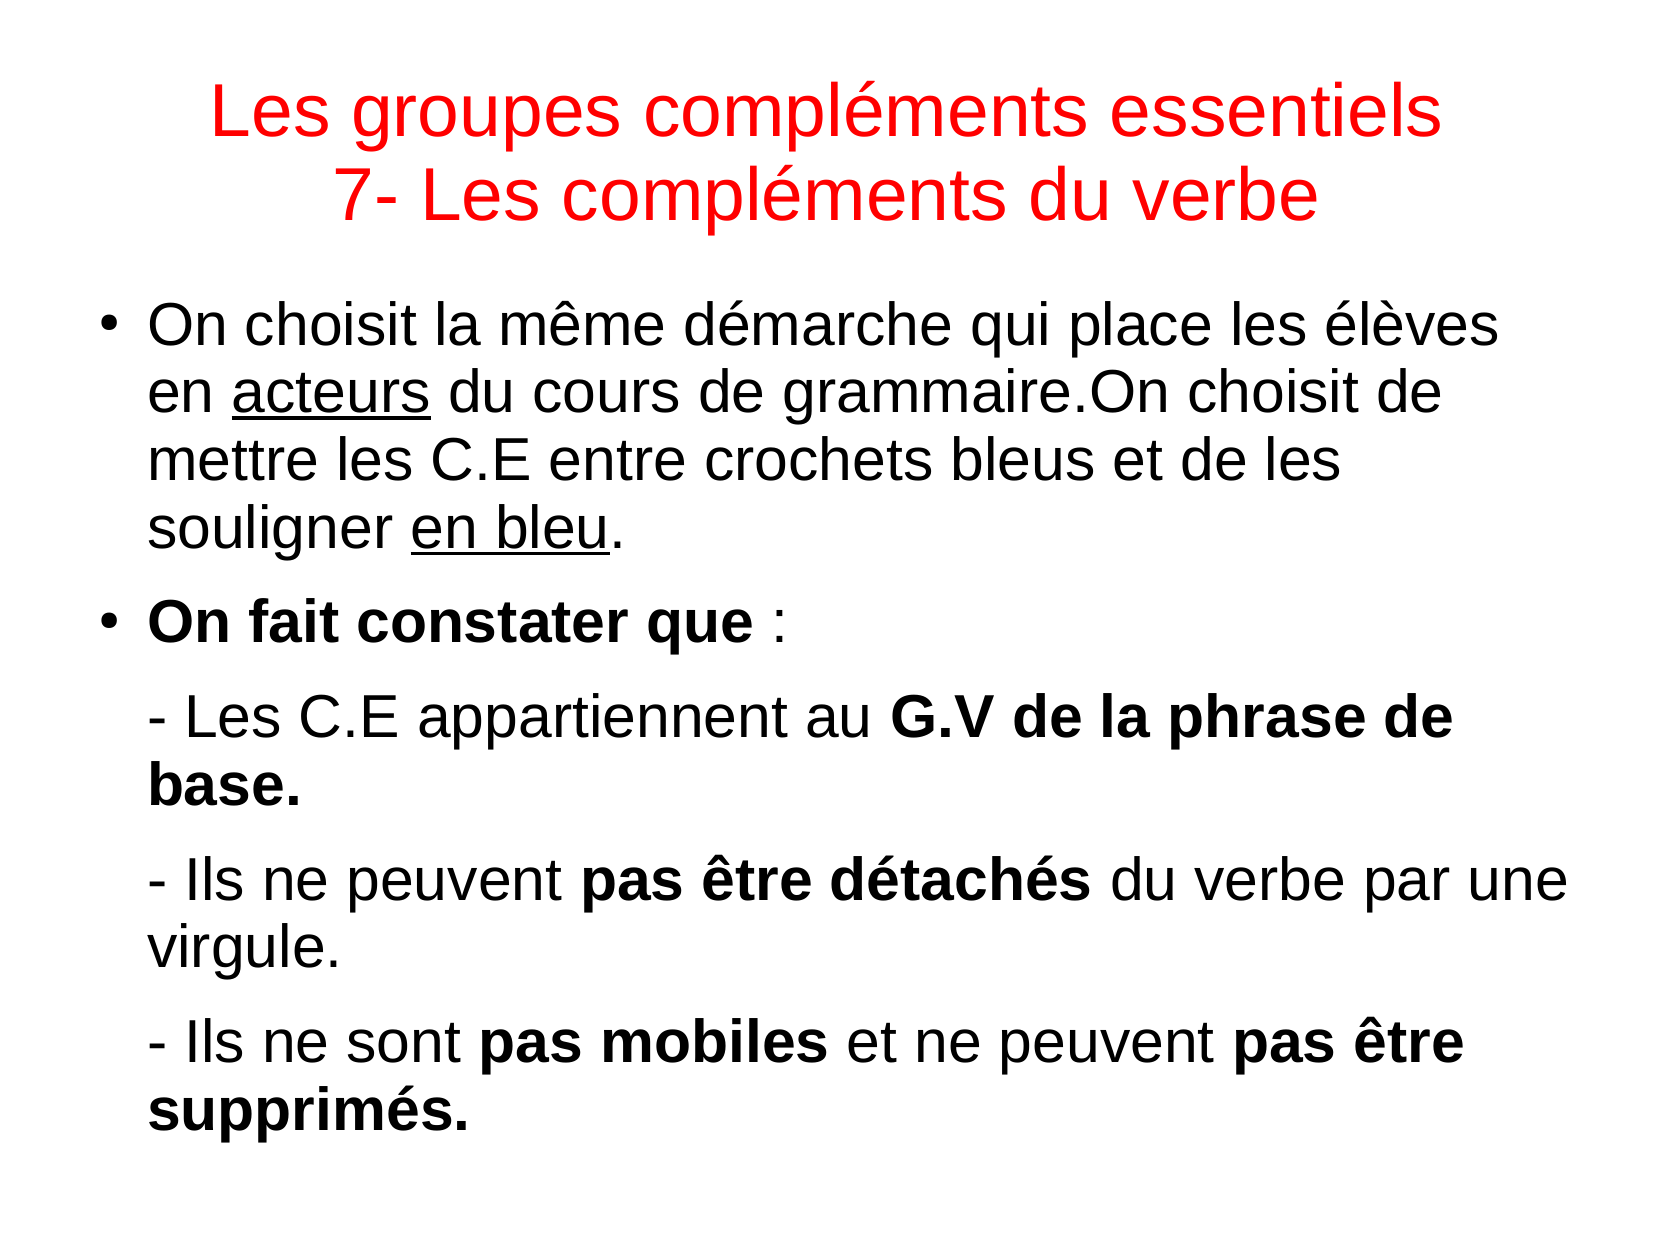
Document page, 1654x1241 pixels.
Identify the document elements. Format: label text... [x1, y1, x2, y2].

list On choisit la même démarche qui place les élèves en acteurs du cours de grammaire.On choisit de mettre les C.E entre crochets bleus et de les souligner en bleu. On fait constater que : - Les C.E appartiennent au G.V de la phrase de base. - Ils ne peuvent pas être détachés du verbe par une virgule. - Ils ne sont pas mobiles et ne peuvent pas être supprimés. [82, 290, 1571, 1146]
title Les groupes compléments essentiels 7- Les compléments du verbe [82, 49, 1571, 257]
